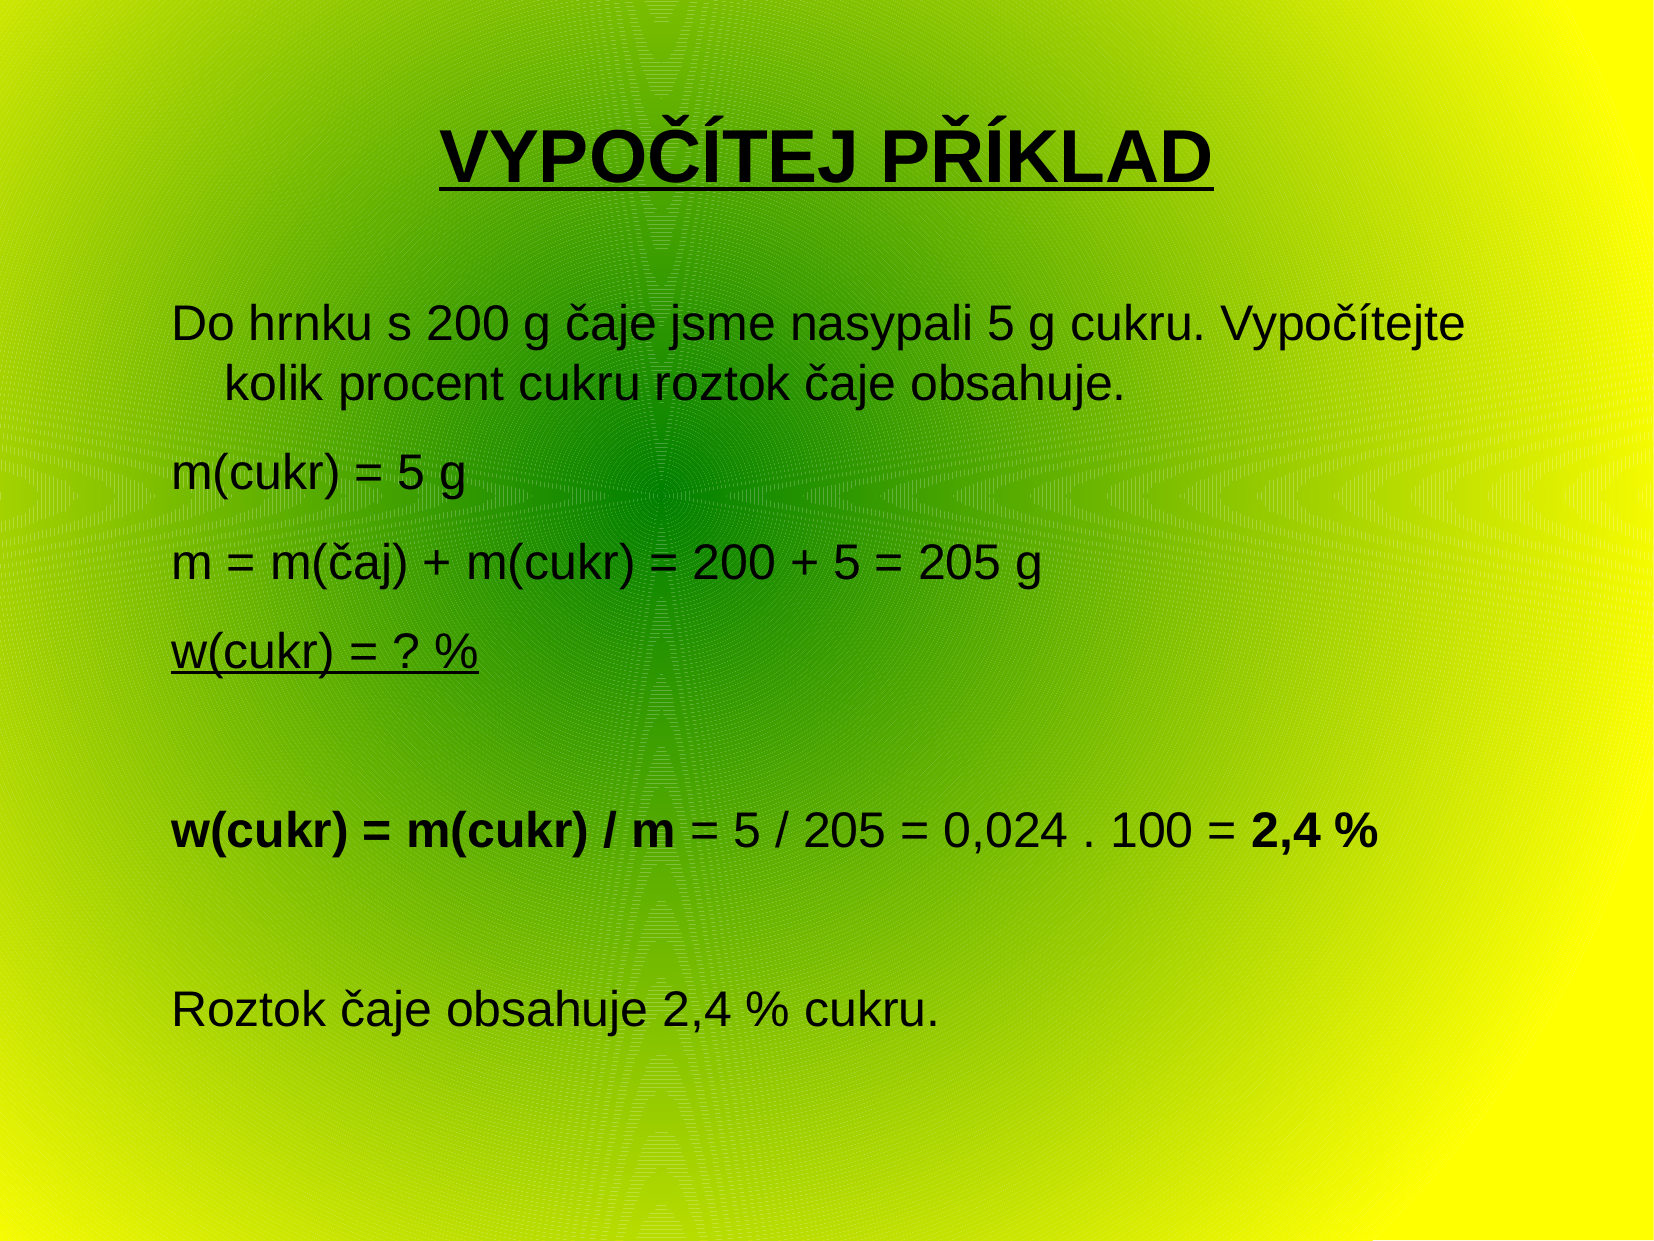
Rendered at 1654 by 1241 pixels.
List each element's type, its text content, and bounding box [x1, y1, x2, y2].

list Do hrnku s 200 g čaje jsme nasypali 5 g cukru. Vypočítejte kolik procent cukru roztok čaje obsahuje. m(cukr) = 5 g m = m(čaj) + m(cukr) = 200 + 5 = 205 g w(cukr) = ? % w(cukr) = m(cukr) / m = 5 / 205 = 0,024 . 100 = 2,4 % Roztok čaje obsahuje 2,4 % cukru. [82, 290, 1571, 1093]
title VYPOČÍTEJ PŘÍKLAD [82, 49, 1571, 257]
